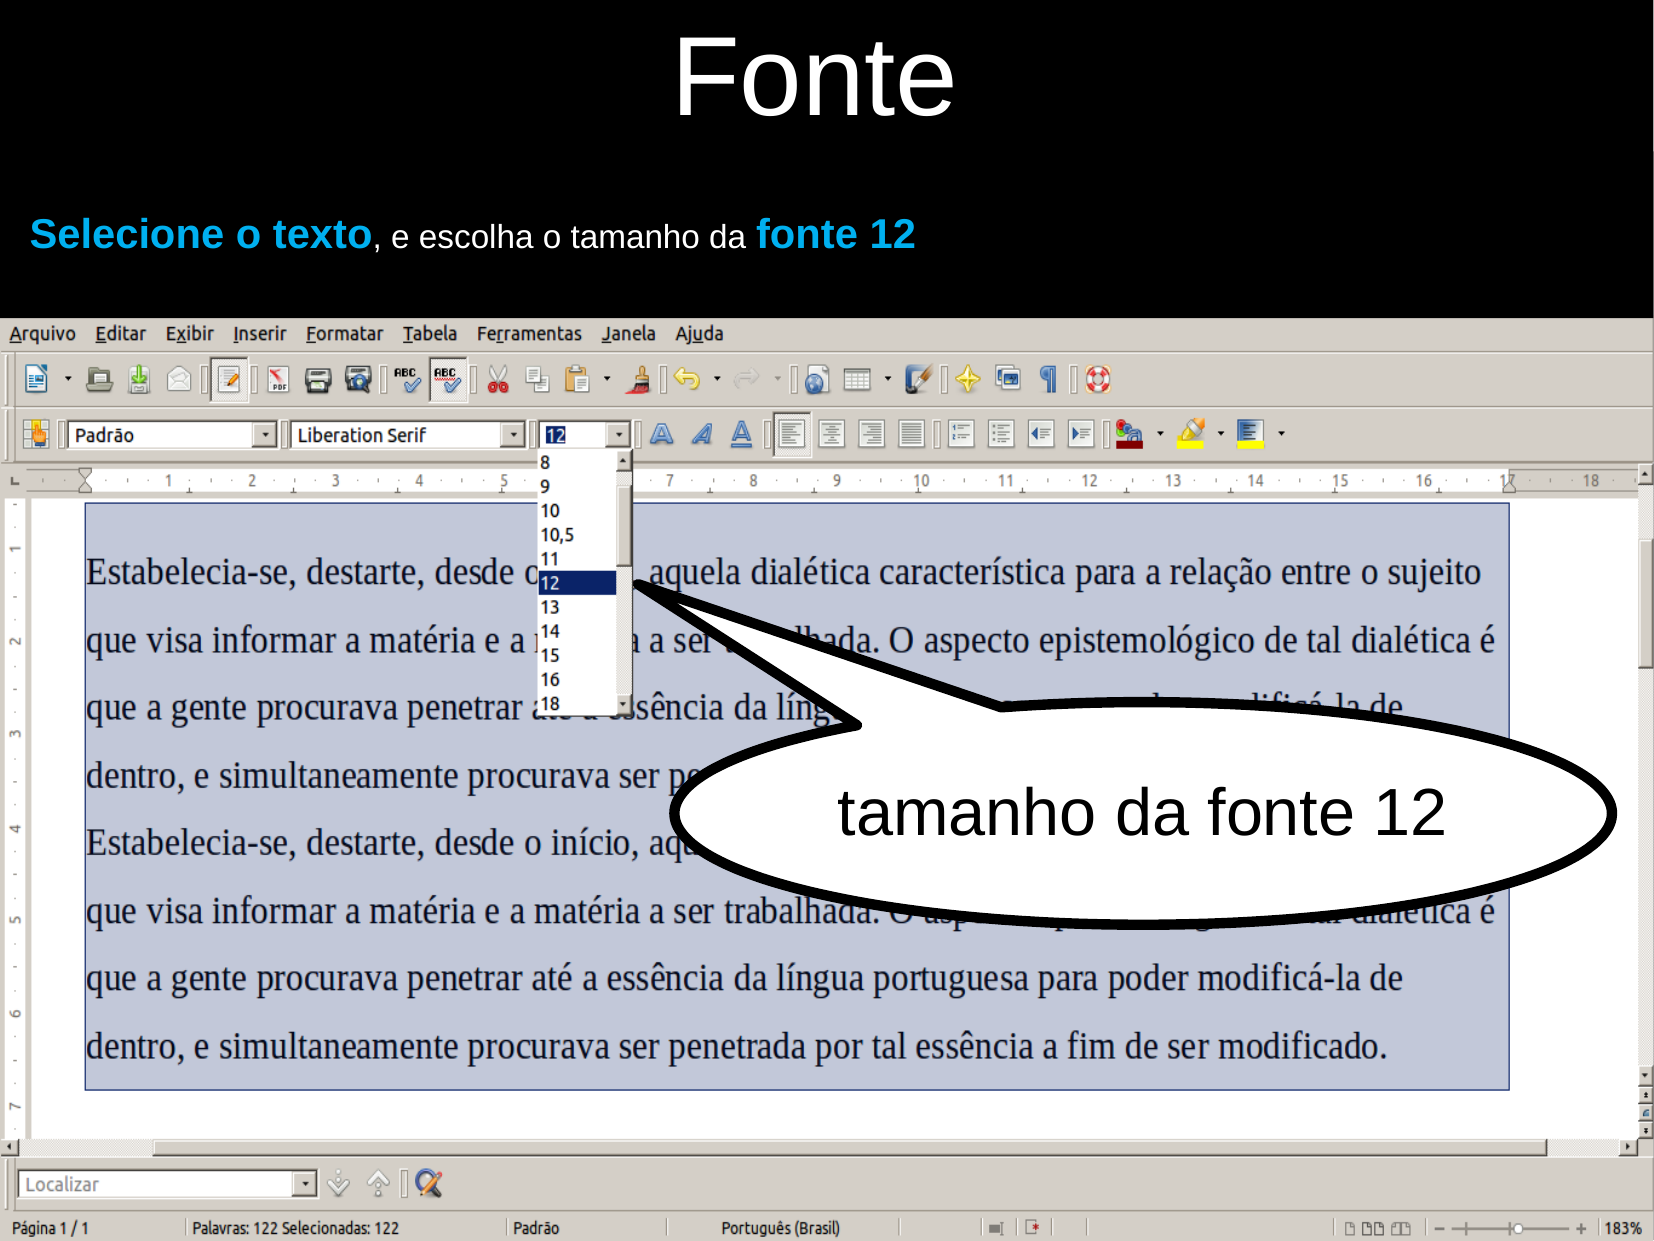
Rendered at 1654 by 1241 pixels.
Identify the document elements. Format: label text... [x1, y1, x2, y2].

picture [0, 319, 1654, 1241]
title Fonte [70, 0, 1559, 151]
text_box tamanho da fonte 12 [638, 584, 1612, 925]
text_box Selecione o texto, e escolha o tamanho da fonte 12 [0, 151, 1654, 319]
